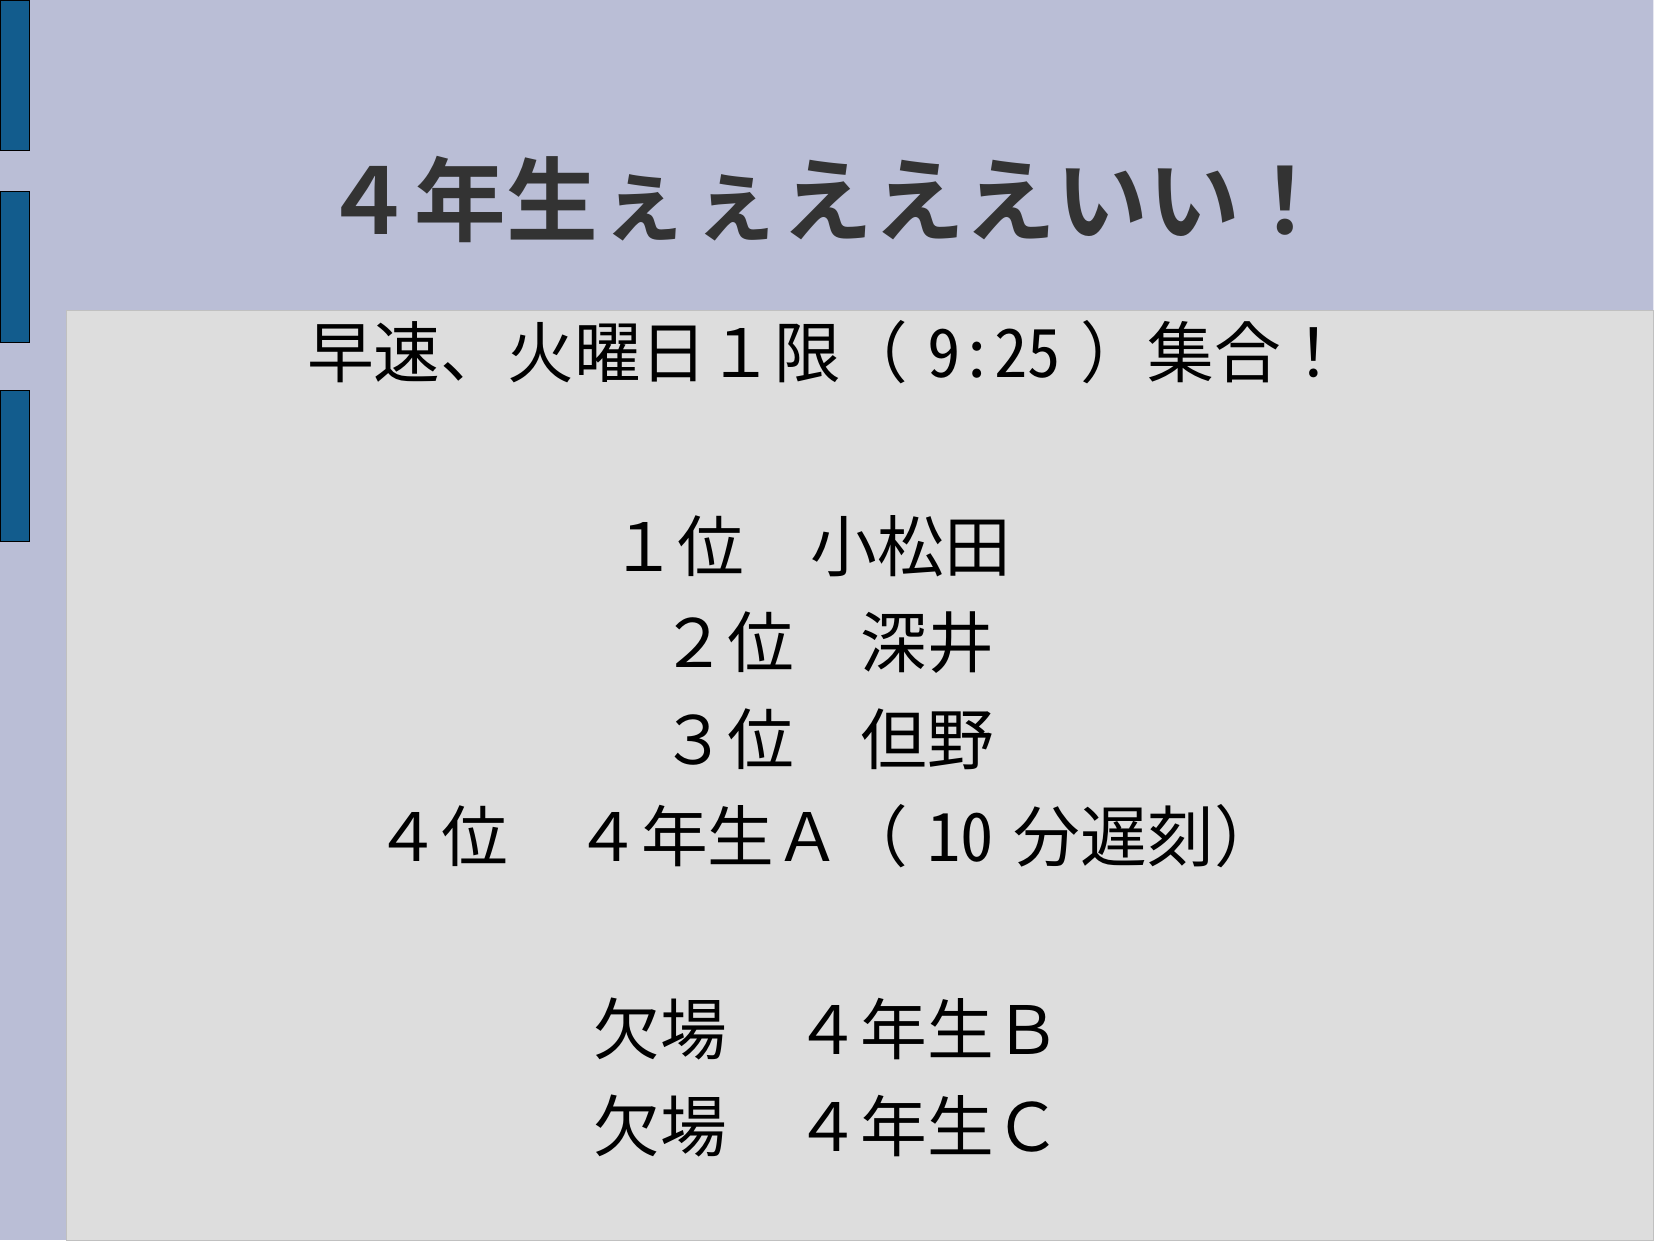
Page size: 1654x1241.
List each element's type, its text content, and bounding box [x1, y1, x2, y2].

title ４年生ぇぇえええいい！ [121, 91, 1534, 299]
subtitle 早速、火曜日１限（9:25）集合！ １位 小松田 ２位 深井 ３位 但野 ４位 ４年生Ａ（10分遅刻） 欠場 ４年生Ｂ 欠場 ４年生Ｃ [121, 344, 1534, 1127]
